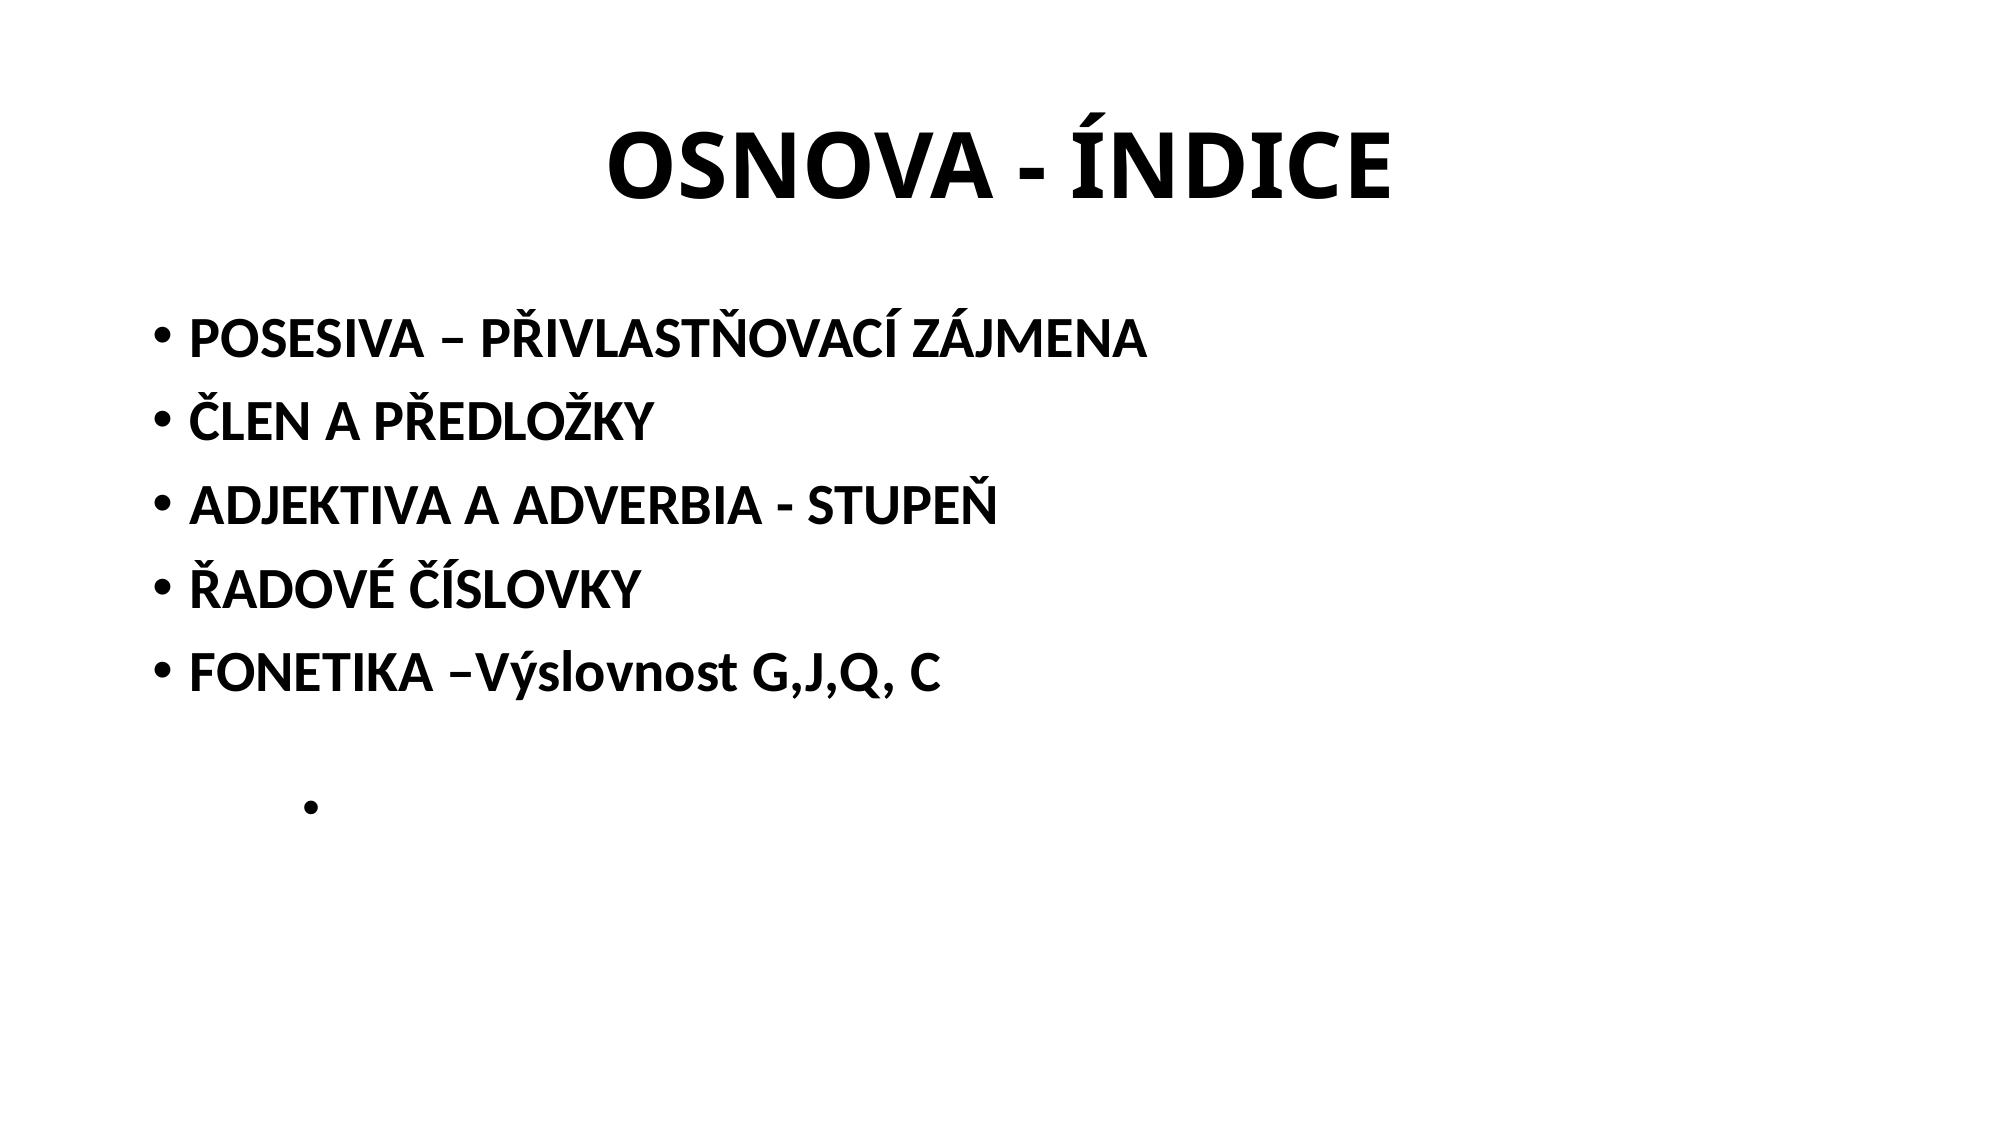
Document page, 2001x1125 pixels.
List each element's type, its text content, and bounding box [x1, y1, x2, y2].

list POSESIVA – PŘIVLASTŇOVACÍ ZÁJMENA ČLEN A PŘEDLOŽKY ADJEKTIVA A ADVERBIA - STUPEŇ ŘADOVÉ ČÍSLOVKY FONETIKA –Výslovnost G,J,Q, C [137, 299, 1863, 1014]
title OSNOVA - ÍNDICE [137, 59, 1863, 278]
